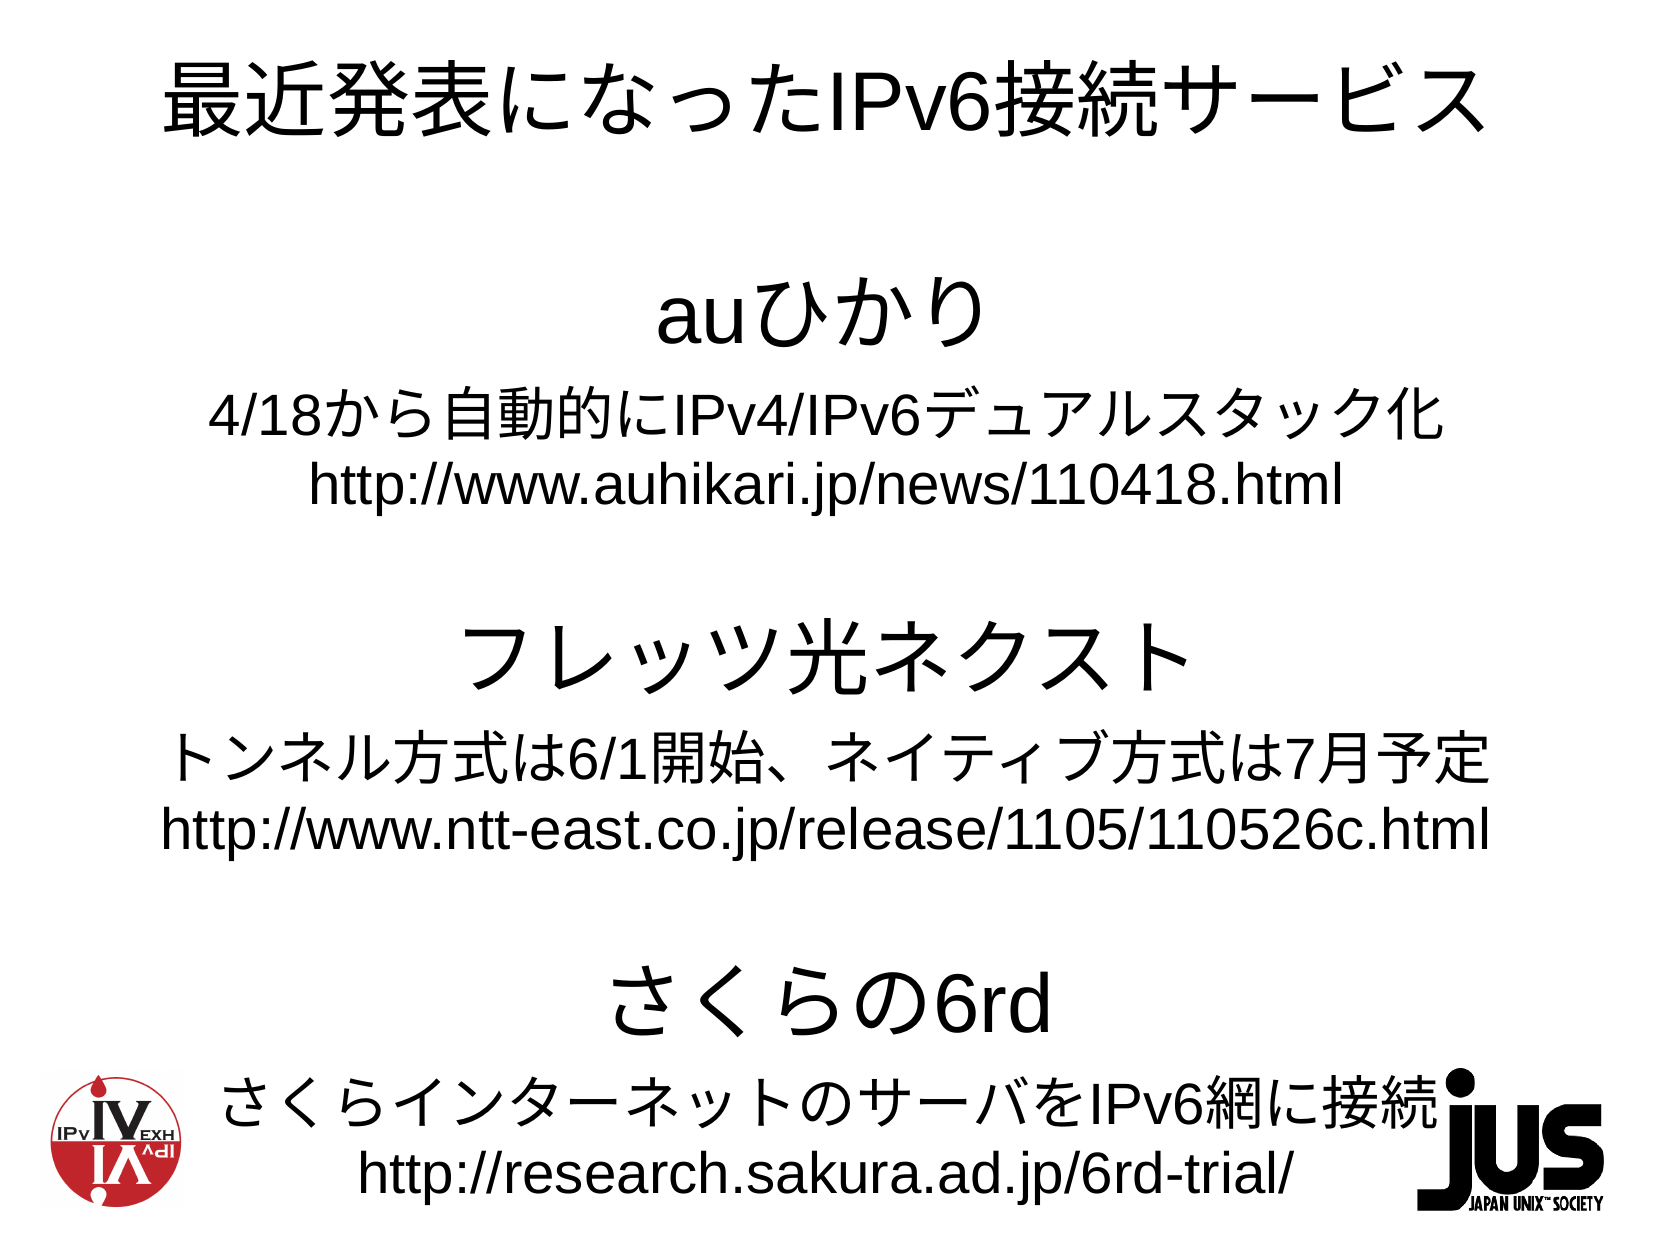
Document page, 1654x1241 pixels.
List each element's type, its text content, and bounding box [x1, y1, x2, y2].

picture [41, 1068, 190, 1210]
subtitle 最近発表になったIPv6接続サービス auひかり 4/18から自動的にIPv4/IPv6デュアルスタック化 http://www.auhikari.jp/news/110418.html フレッツ光ネクスト トンネル方式は6/1開始、ネイティブ方式は7月予定 http://www.ntt-east.co.jp/release/1105/110526c.html さくらの6rd さくらインターネットのサーバをIPv6網に接続 http://research.sakura.ad.jp/6rd-trial/ [82, 124, 1571, 1116]
picture [1417, 1068, 1604, 1211]
